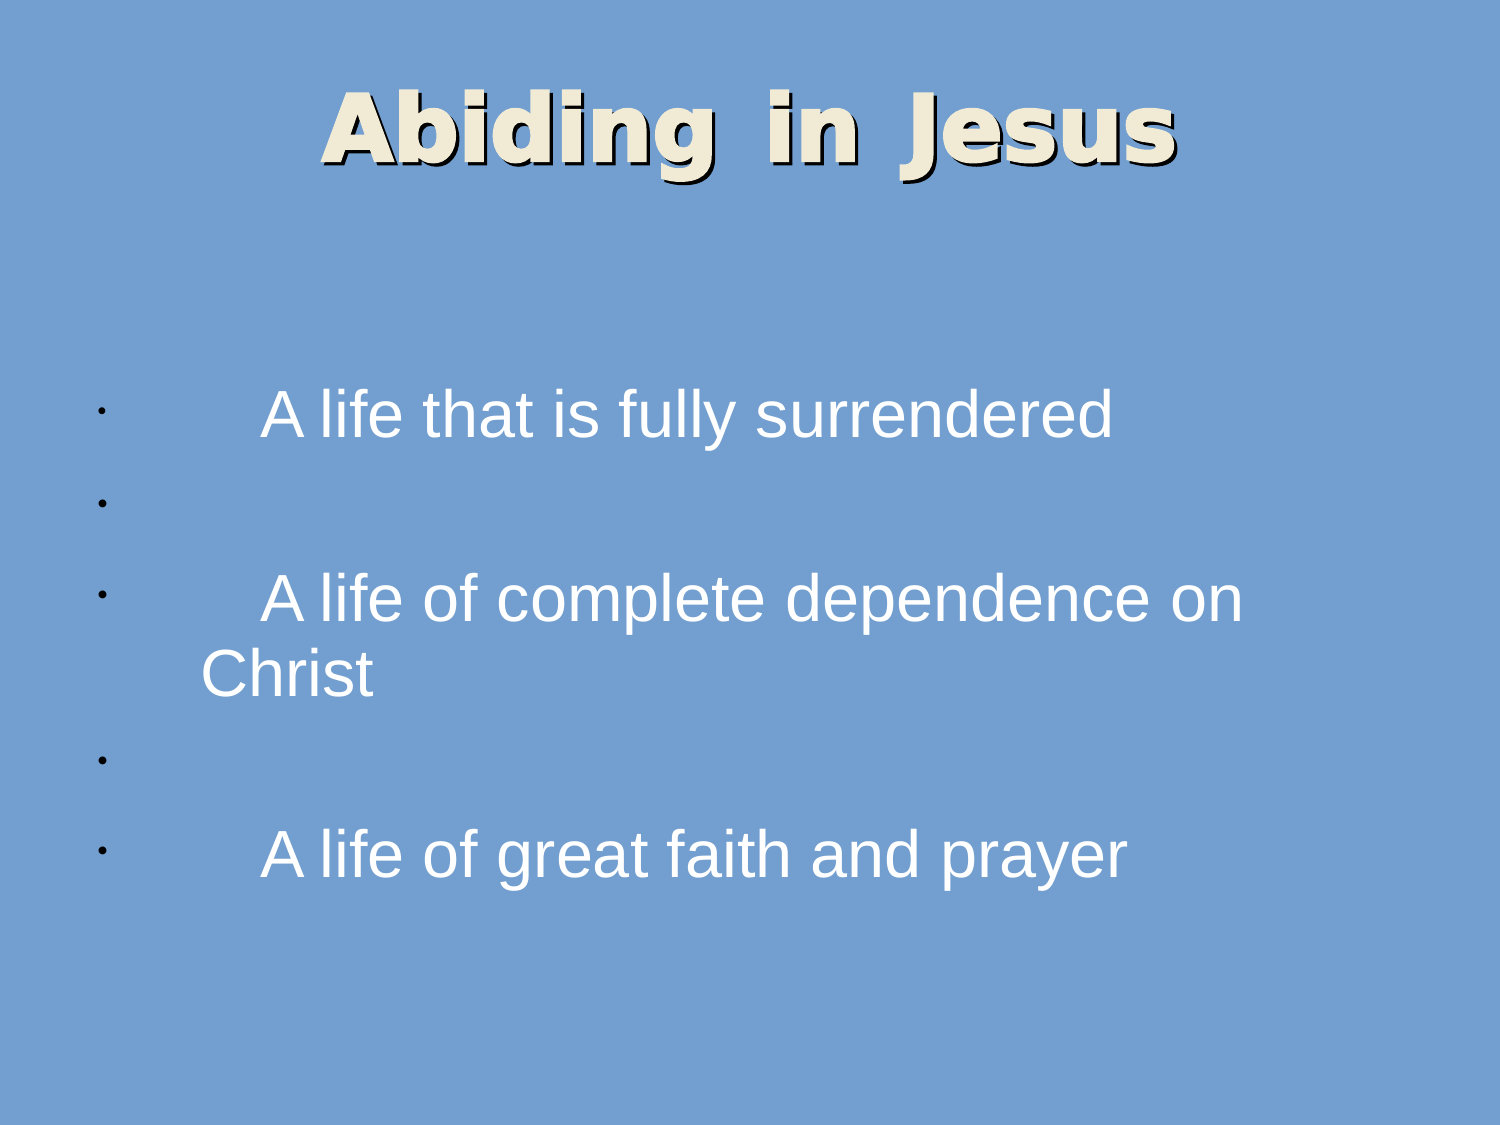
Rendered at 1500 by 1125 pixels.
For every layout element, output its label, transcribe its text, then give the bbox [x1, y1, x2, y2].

title Abiding in Jesus [75, 44, 1426, 233]
list A life that is fully surrendered A life of complete dependence on Christ A life of great faith and prayer [75, 375, 1426, 1125]
